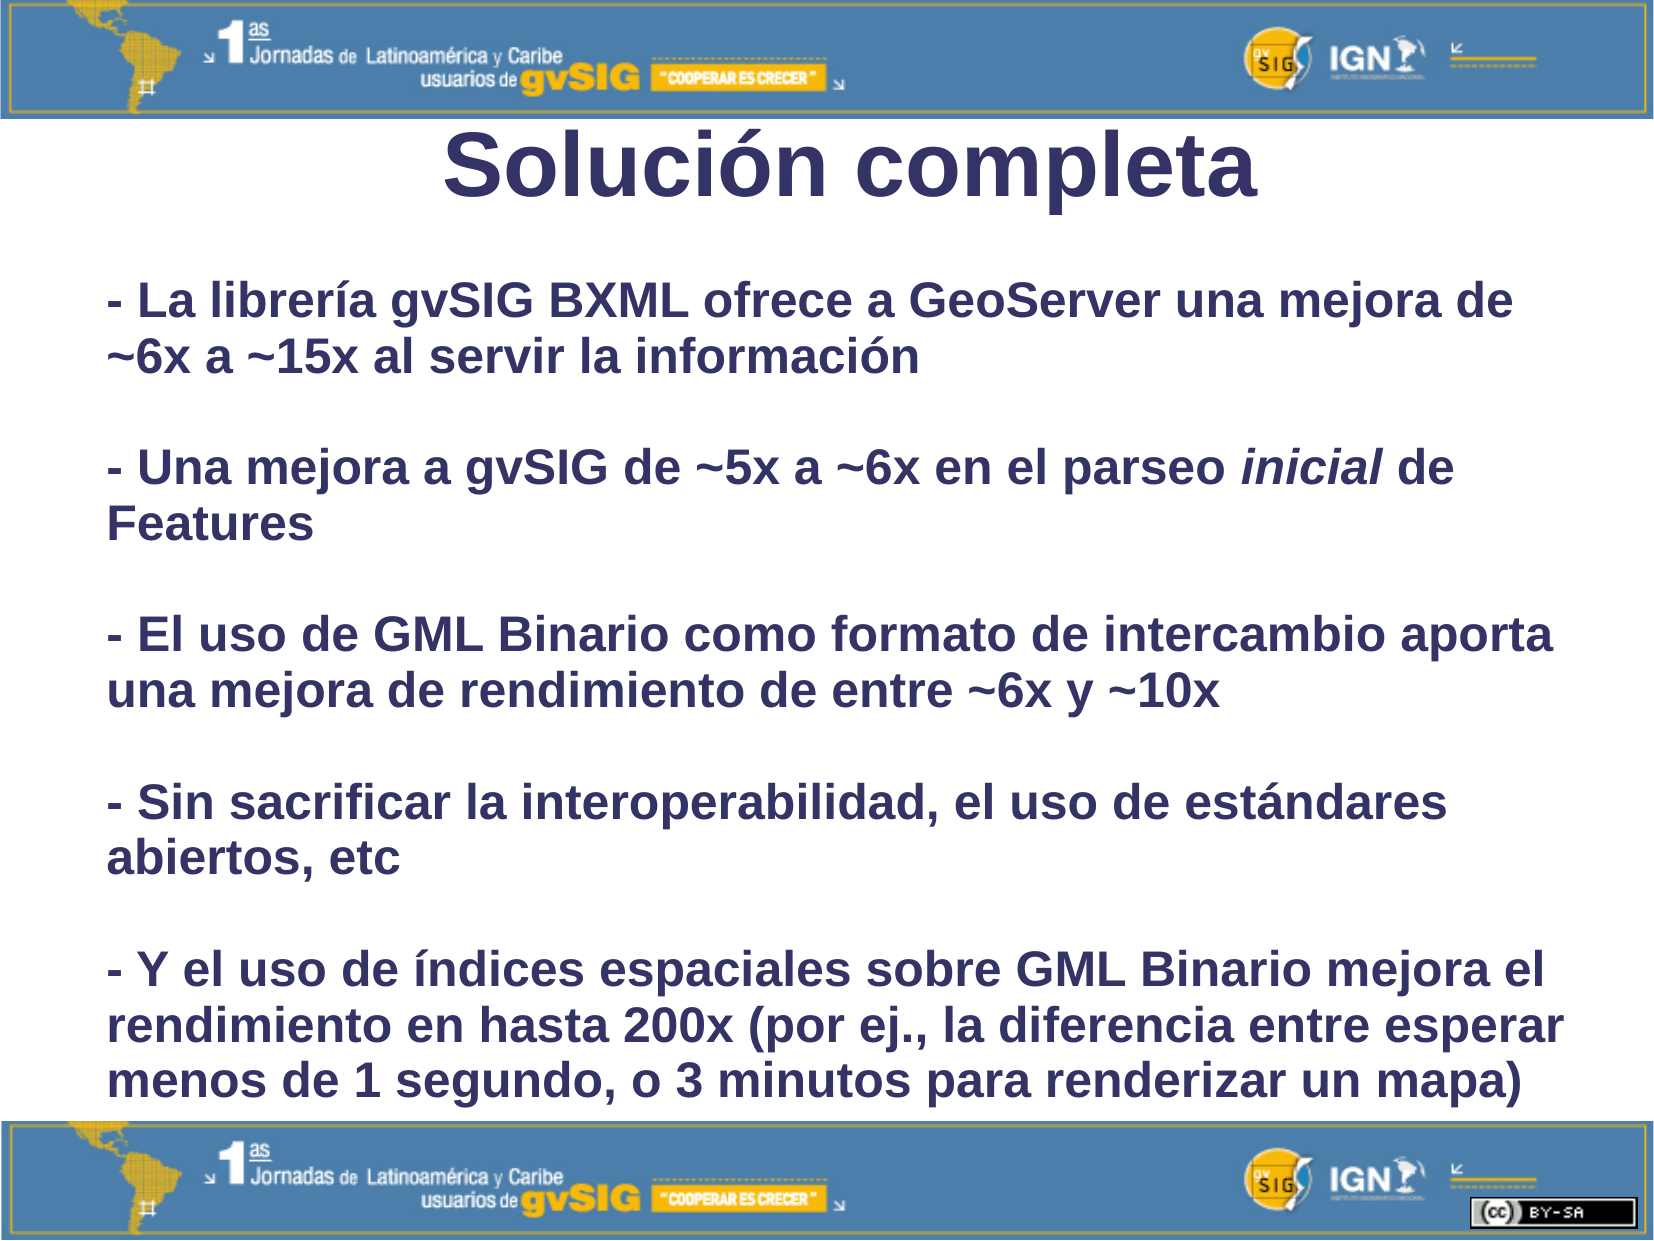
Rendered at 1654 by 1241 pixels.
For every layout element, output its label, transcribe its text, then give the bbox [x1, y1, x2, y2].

picture [0, 1121, 1654, 1241]
picture [0, 0, 1654, 119]
text_box Solución completa - La librería gvSIG BXML ofrece a GeoServer una mejora de ~6x a ~15x al servir la información - Una mejora a gvSIG de ~5x a ~6x en el parseo inicial de Features - El uso de GML Binario como formato de intercambio aporta una mejora de rendimiento de entre ~6x y ~10x - Sin sacrificar la interoperabilidad, el uso de estándares abiertos, etc - Y el uso de índices espaciales sobre GML Binario mejora el rendimiento en hasta 200x (por ej., la diferencia entre esperar menos de 1 segundo, o 3 minutos para renderizar un mapa) [106, 36, 1595, 1121]
